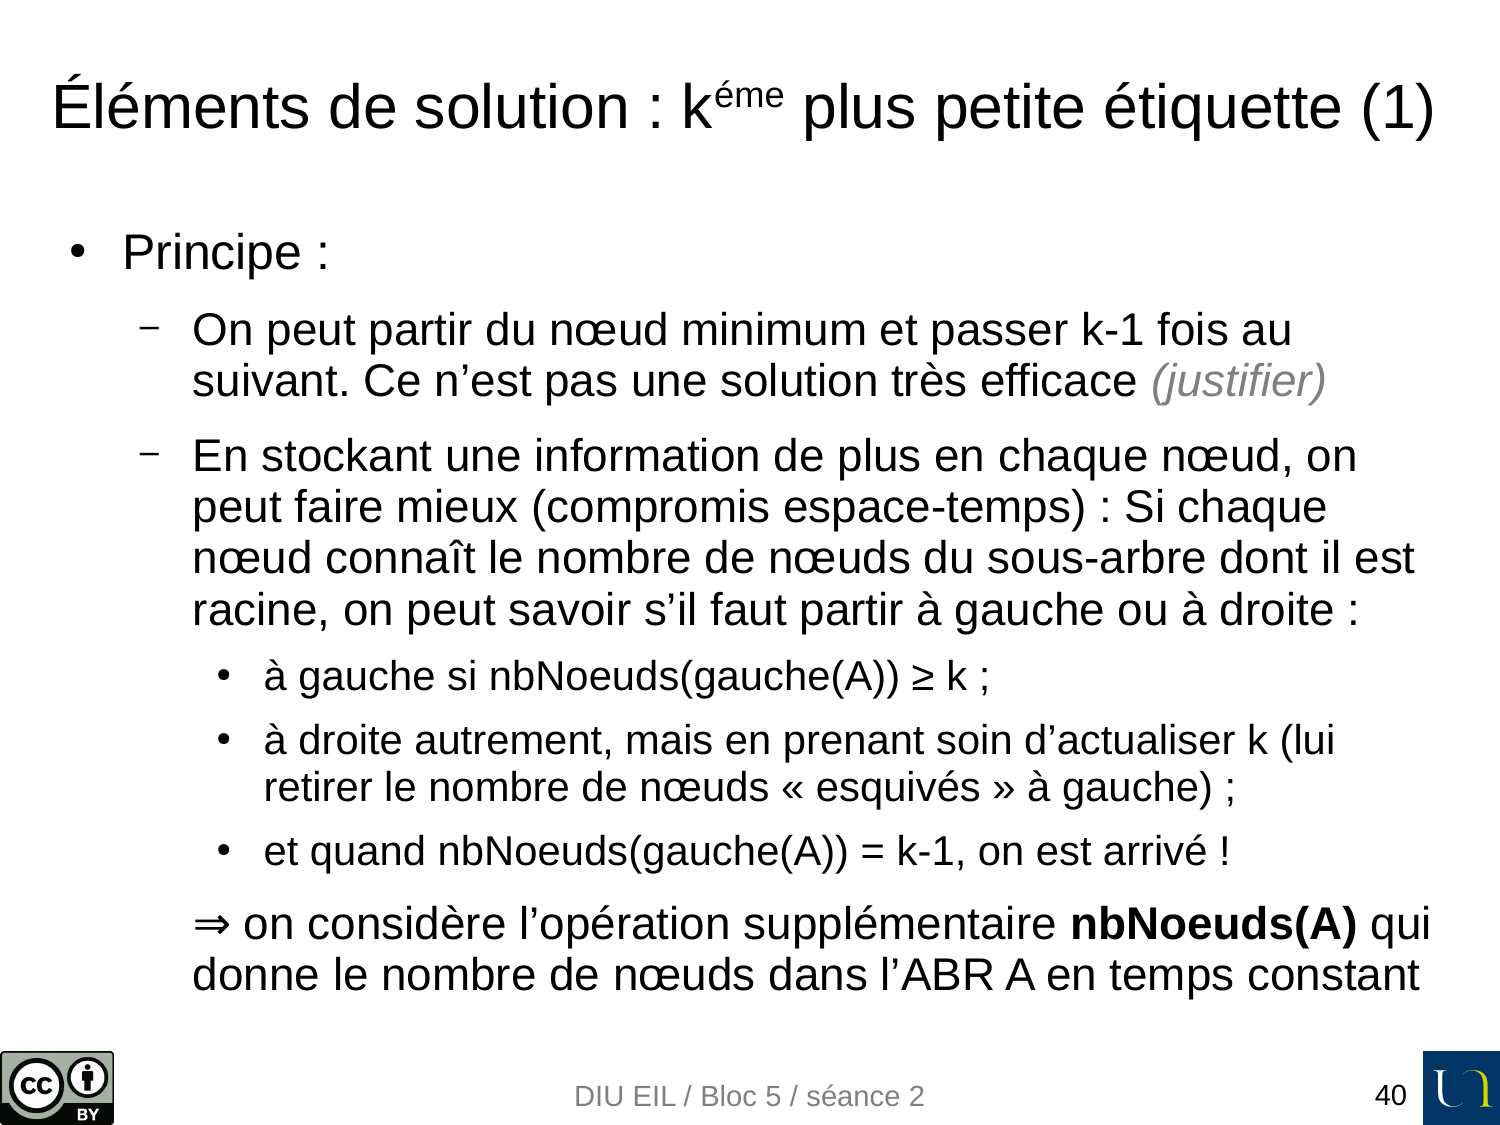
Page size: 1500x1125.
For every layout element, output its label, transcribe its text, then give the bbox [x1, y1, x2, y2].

list Principe : On peut partir du nœud minimum et passer k-1 fois au suivant. Ce n’est pas une solution très efficace (justifier) En stockant une information de plus en chaque nœud, on peut faire mieux (compromis espace-temps) : Si chaque nœud connaît le nombre de nœuds du sous-arbre dont il est racine, on peut savoir s’il faut partir à gauche ou à droite : à gauche si nbNoeuds(gauche(A)) ≥ k ; à droite autrement, mais en prenant soin d’actualiser k (lui retirer le nombre de nœuds « esquivés » à gauche) ; et quand nbNoeuds(gauche(A)) = k-1, on est arrivé ! ⇒ on considère l’opération supplémentaire nbNoeuds(A) qui donne le nombre de nœuds dans l’ABR A en temps constant [51, 224, 1449, 1052]
title Éléments de solution : kéme plus petite étiquette (1) [51, 44, 1449, 170]
picture [0, 1051, 114, 1125]
picture [1417, 1051, 1500, 1125]
